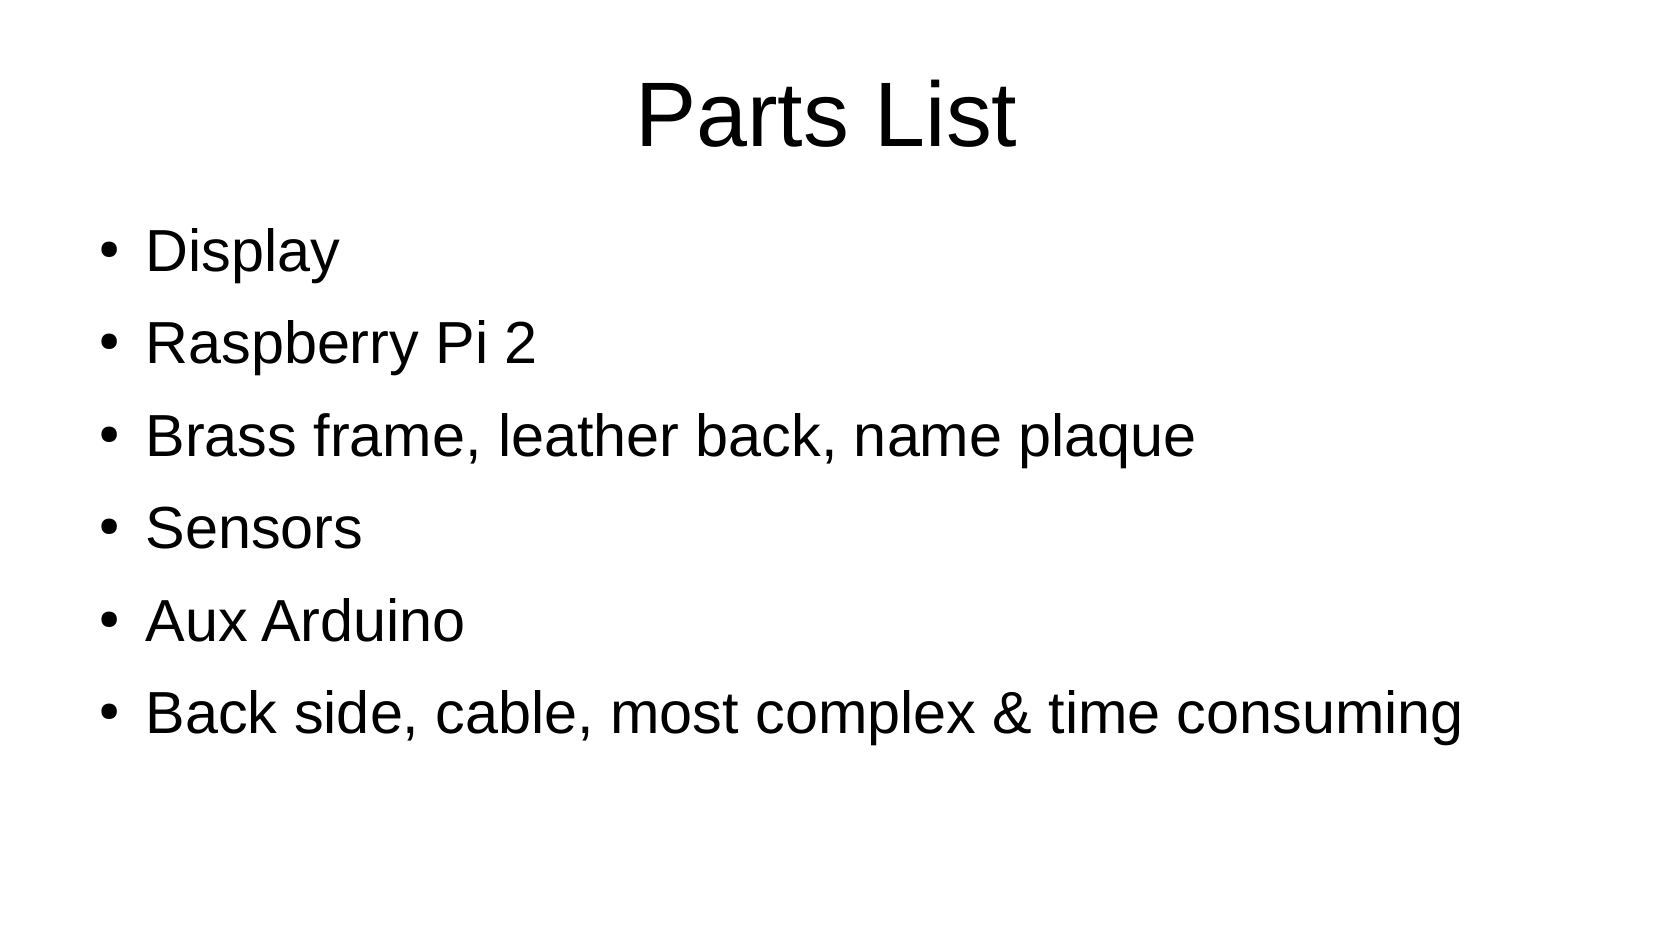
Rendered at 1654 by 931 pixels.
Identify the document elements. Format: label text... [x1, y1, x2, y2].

title Parts List [82, 37, 1571, 193]
list Display Raspberry Pi 2 Brass frame, leather back, name plaque Sensors Aux Arduino Back side, cable, most complex & time consuming [82, 217, 1571, 758]
